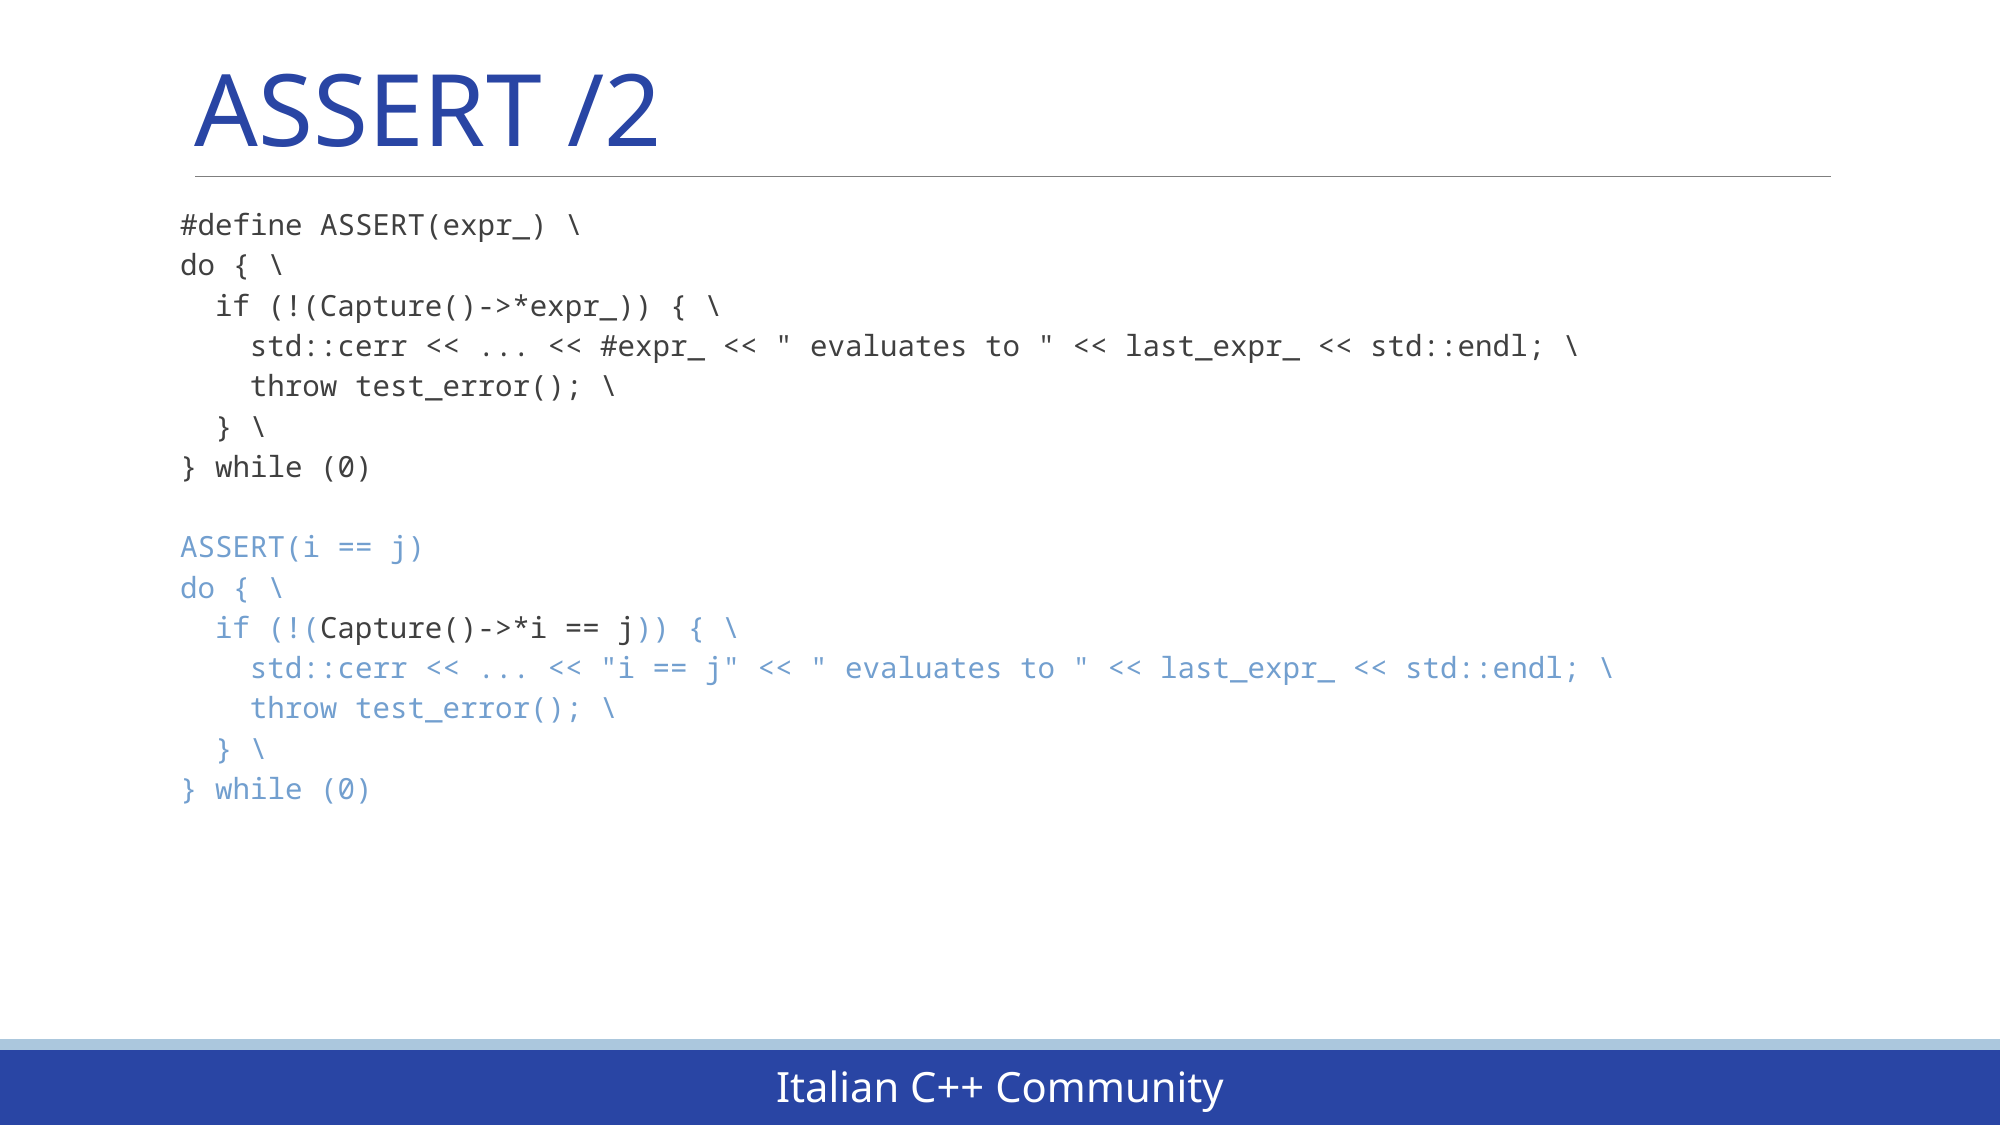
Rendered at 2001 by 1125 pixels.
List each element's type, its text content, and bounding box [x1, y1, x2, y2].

title ASSERT /2 [179, 2, 1830, 175]
list #define ASSERT(expr_) \ do { \ if (!(Capture()->*expr_)) { \ std::cerr << ... << #expr_ << " evaluates to " << last_expr_ << std::endl; \ throw test_error(); \ } \ } while (0) ASSERT(i == j) do { \ if (!(Capture()->*i == j)) { \ std::cerr << ... << "i == j" << " evaluates to " << last_expr_ << std::endl; \ throw test_error(); \ } \ } while (0) [179, 202, 1830, 1011]
